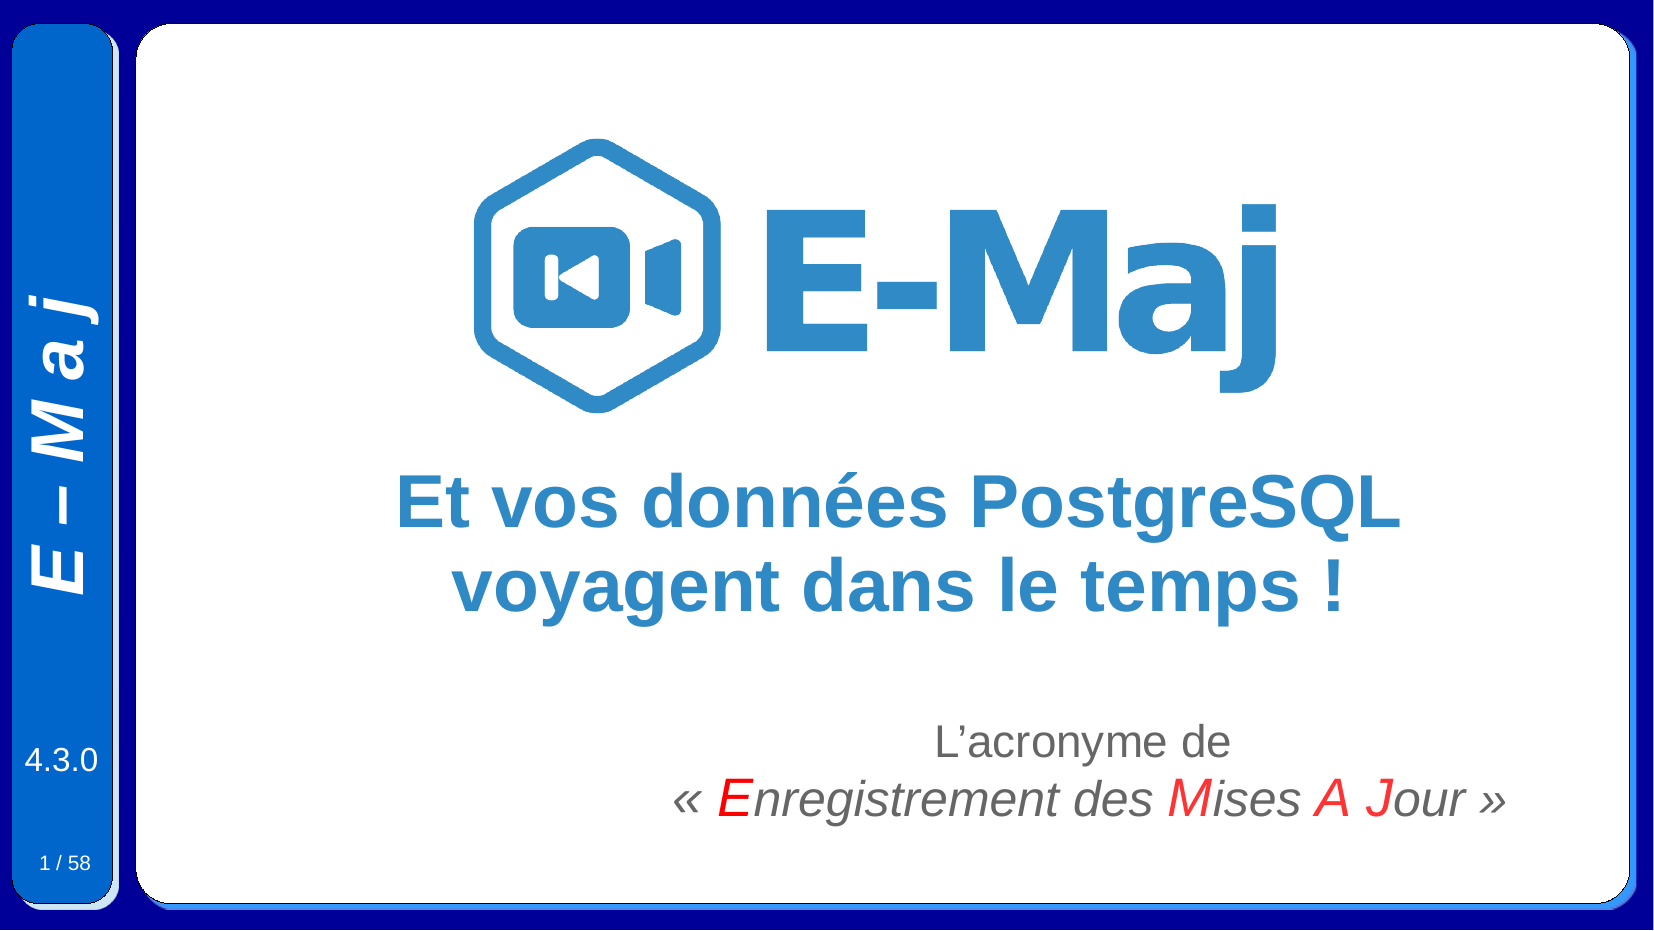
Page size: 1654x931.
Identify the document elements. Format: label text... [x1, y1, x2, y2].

picture [472, 137, 1276, 414]
subtitle Et vos données PostgreSQL voyagent dans le temps ! [194, 366, 1570, 832]
text_box L’acronyme de « Enregistrement des Mises A Jour » [602, 708, 1577, 875]
